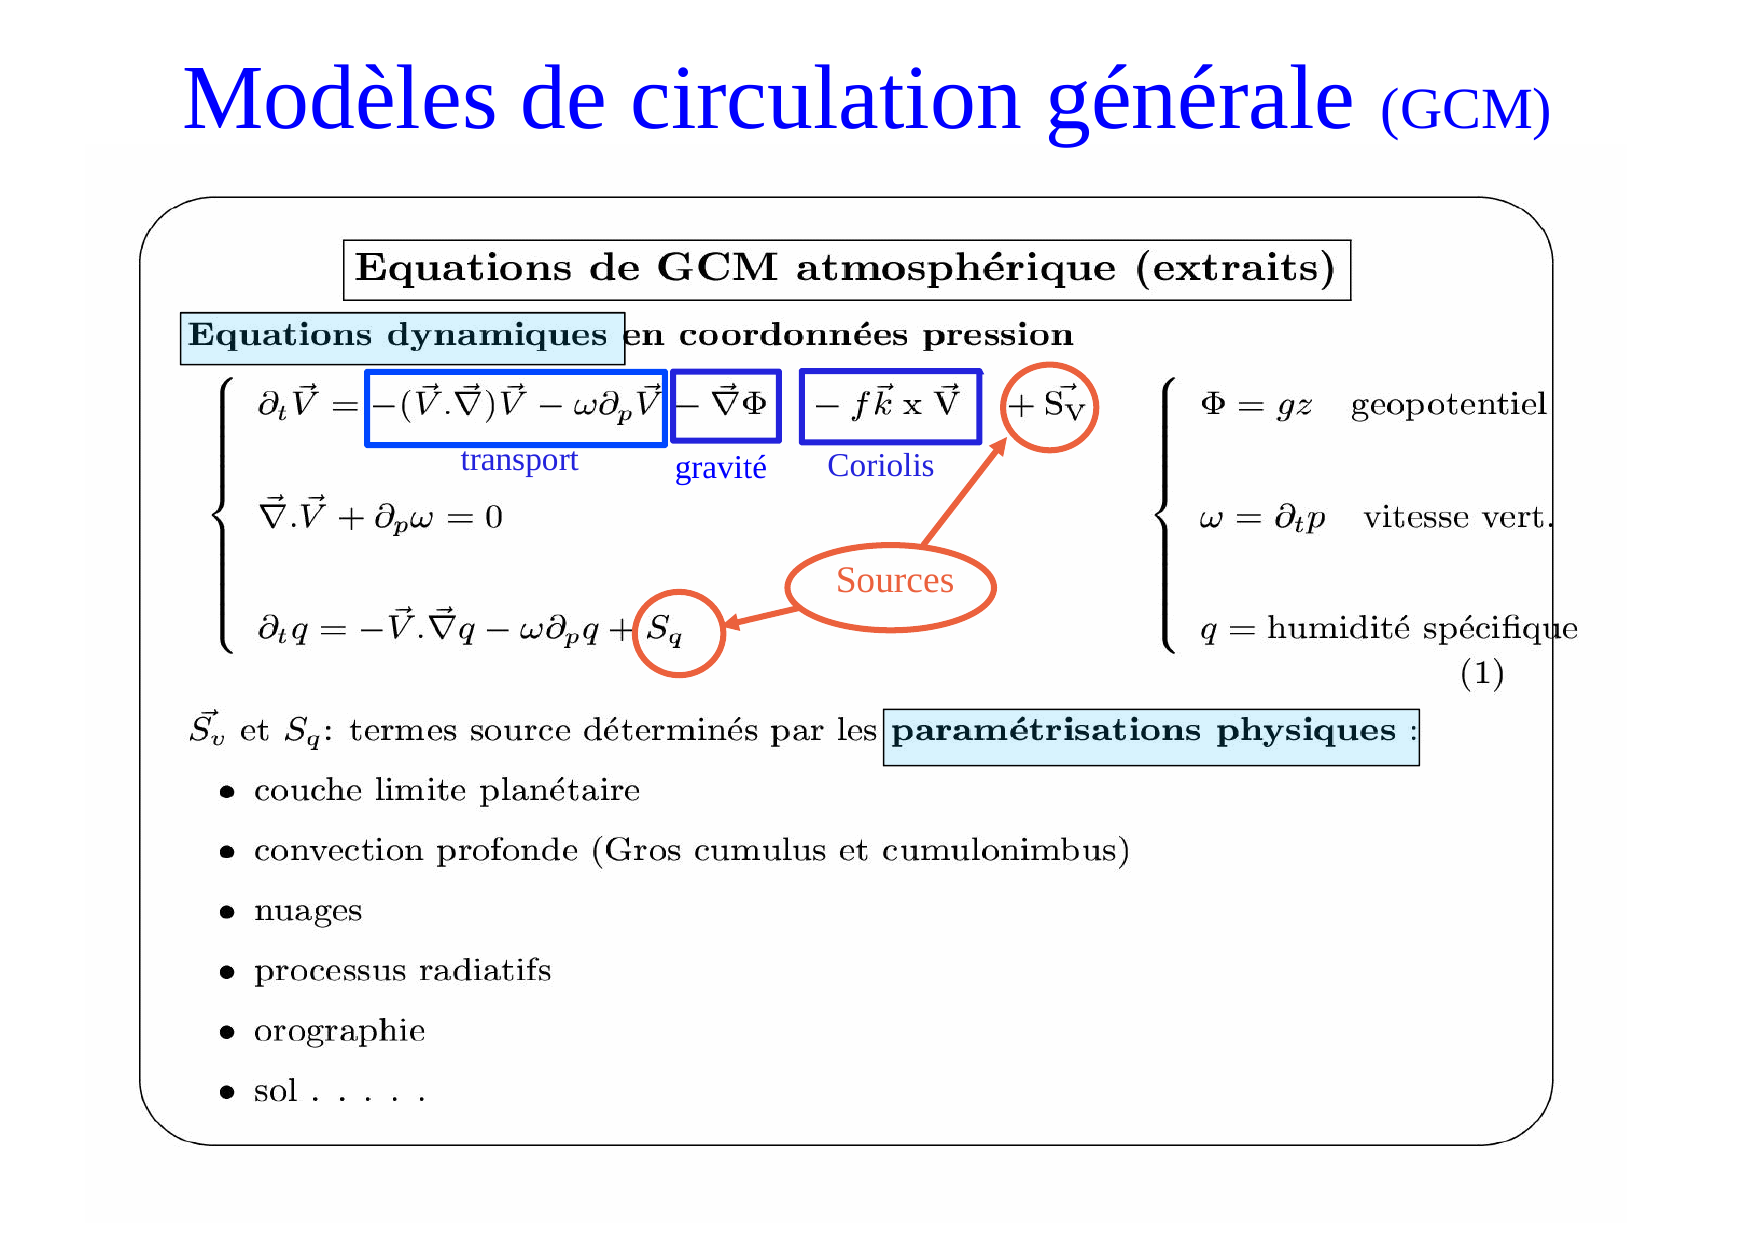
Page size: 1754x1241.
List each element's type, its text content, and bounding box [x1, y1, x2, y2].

text_box Coriolis [827, 448, 936, 484]
text_box [883, 709, 1420, 766]
text_box transport [460, 449, 580, 478]
text_box [180, 312, 625, 365]
text_box Modèles de circulation générale (GCM) [109, 35, 1626, 157]
text_box Sources [835, 561, 956, 601]
text_box gravité [674, 450, 768, 486]
picture [85, 144, 1627, 1223]
